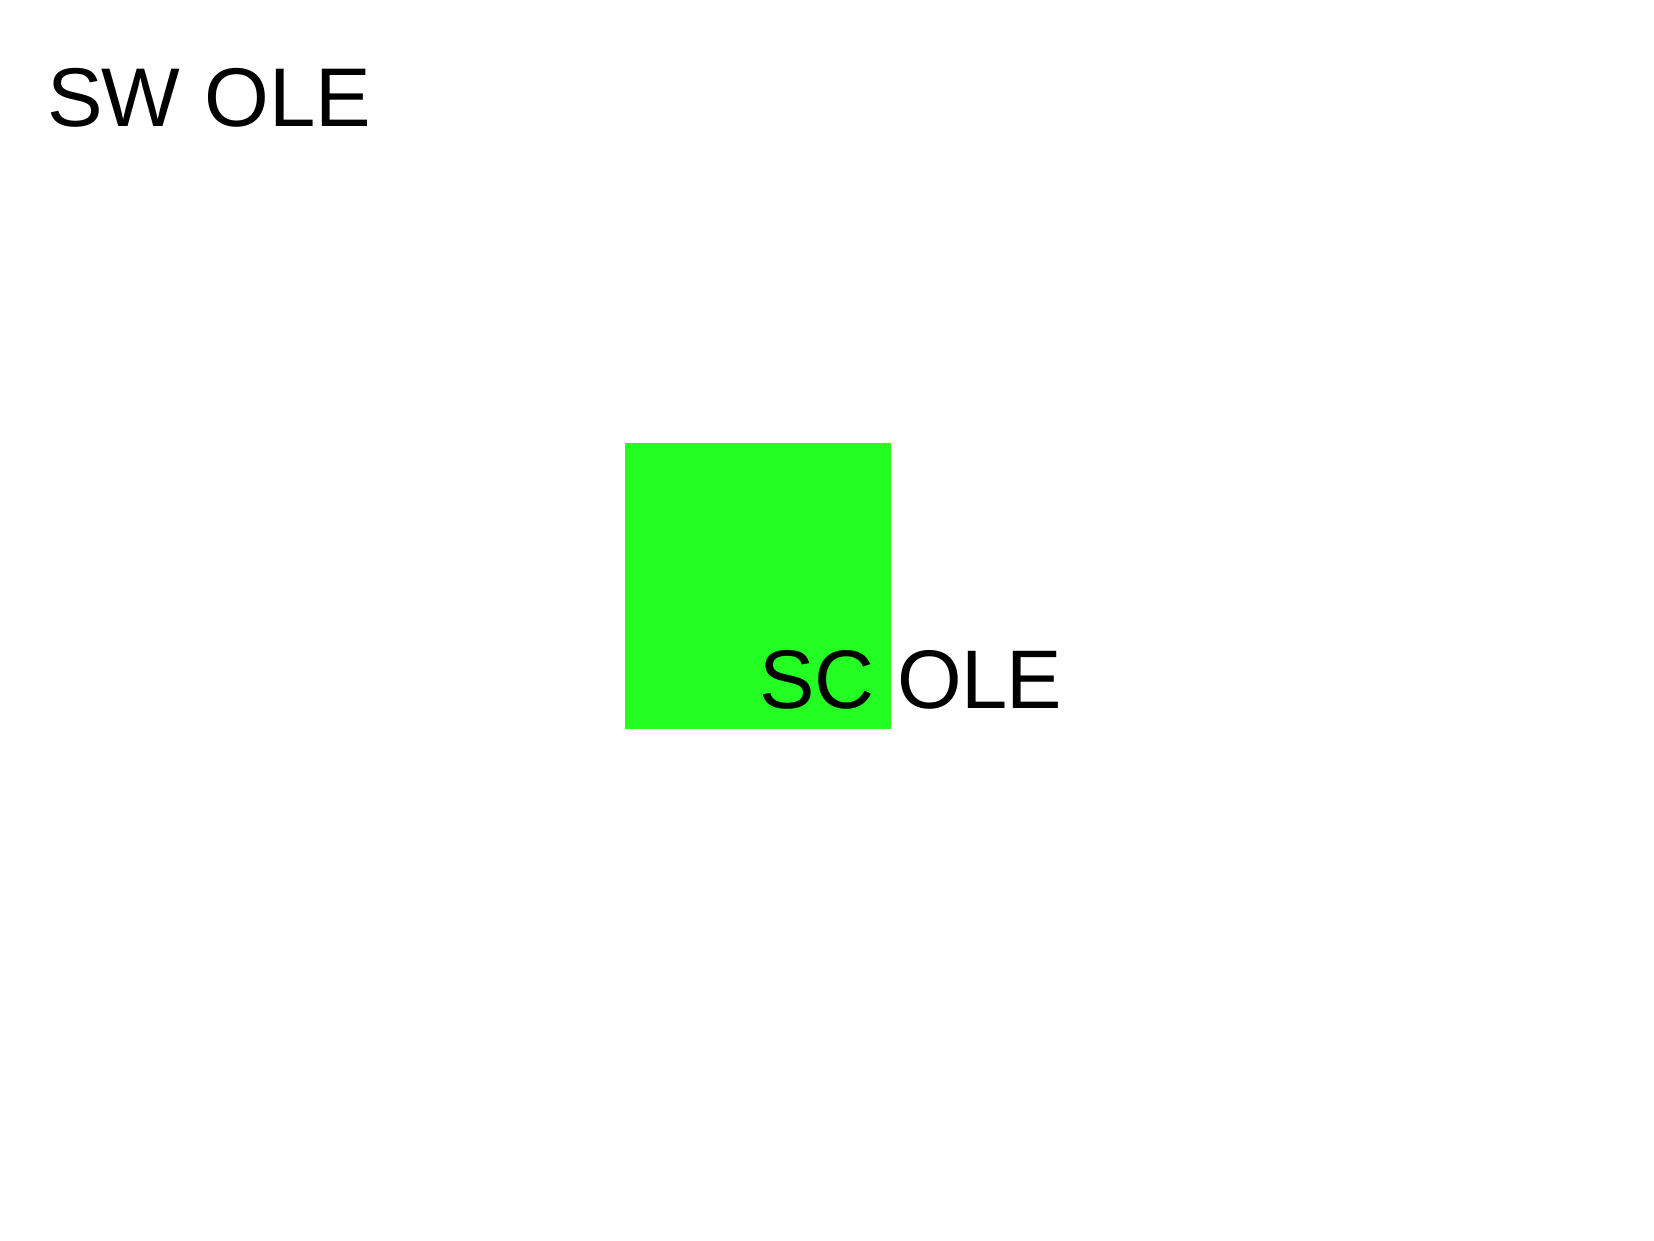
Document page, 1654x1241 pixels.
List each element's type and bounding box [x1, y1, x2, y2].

chart [624, 443, 1159, 758]
chart [46, 48, 1051, 225]
